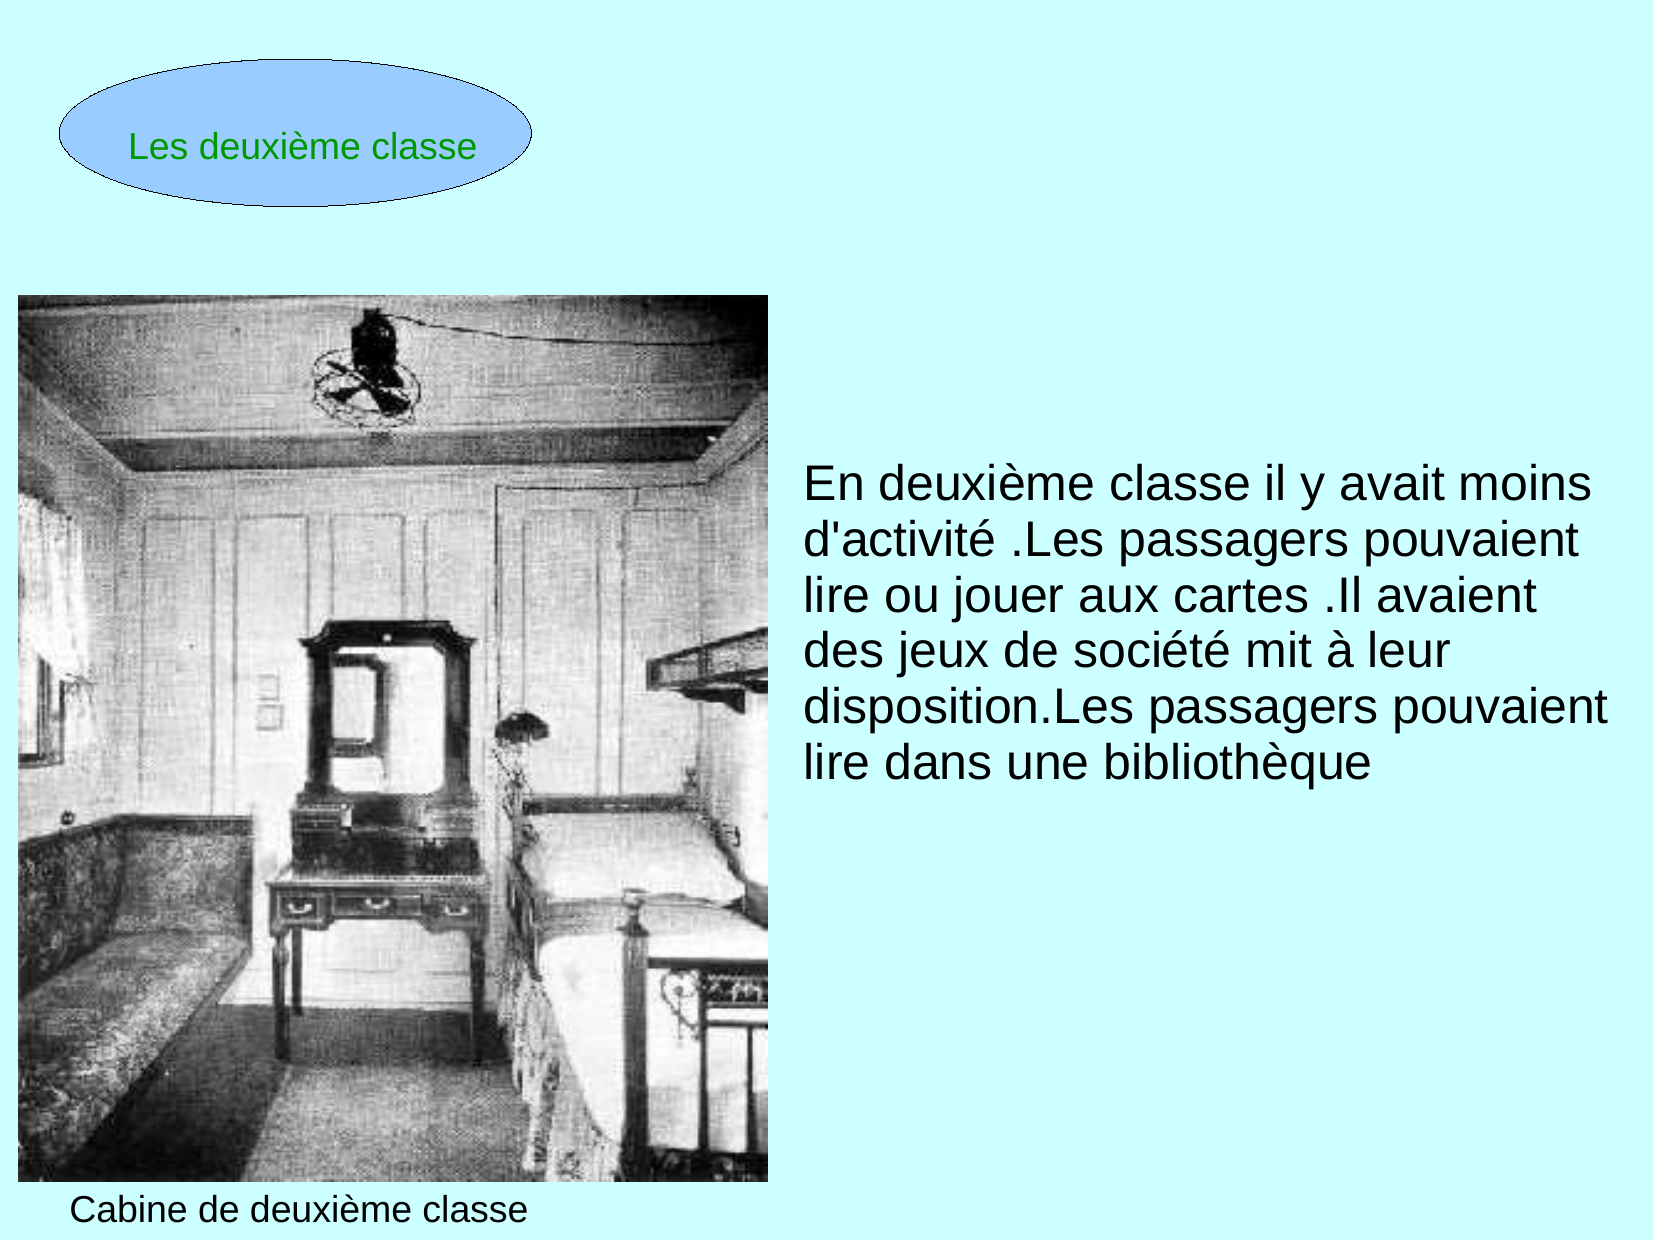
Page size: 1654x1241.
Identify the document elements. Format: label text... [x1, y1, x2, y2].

text_box Cabine de deuxième classe [54, 1181, 544, 1238]
text_box [59, 59, 532, 207]
text_box Les deuxième classe [113, 118, 492, 175]
text_box En deuxième classe il y avait moins d'activité .Les passagers pouvaient lire ou jouer aux cartes .Il avaient des jeux de société mit à leur disposition.Les passagers pouvaient lire dans une bibliothèque [789, 447, 1625, 798]
picture [18, 295, 768, 1182]
